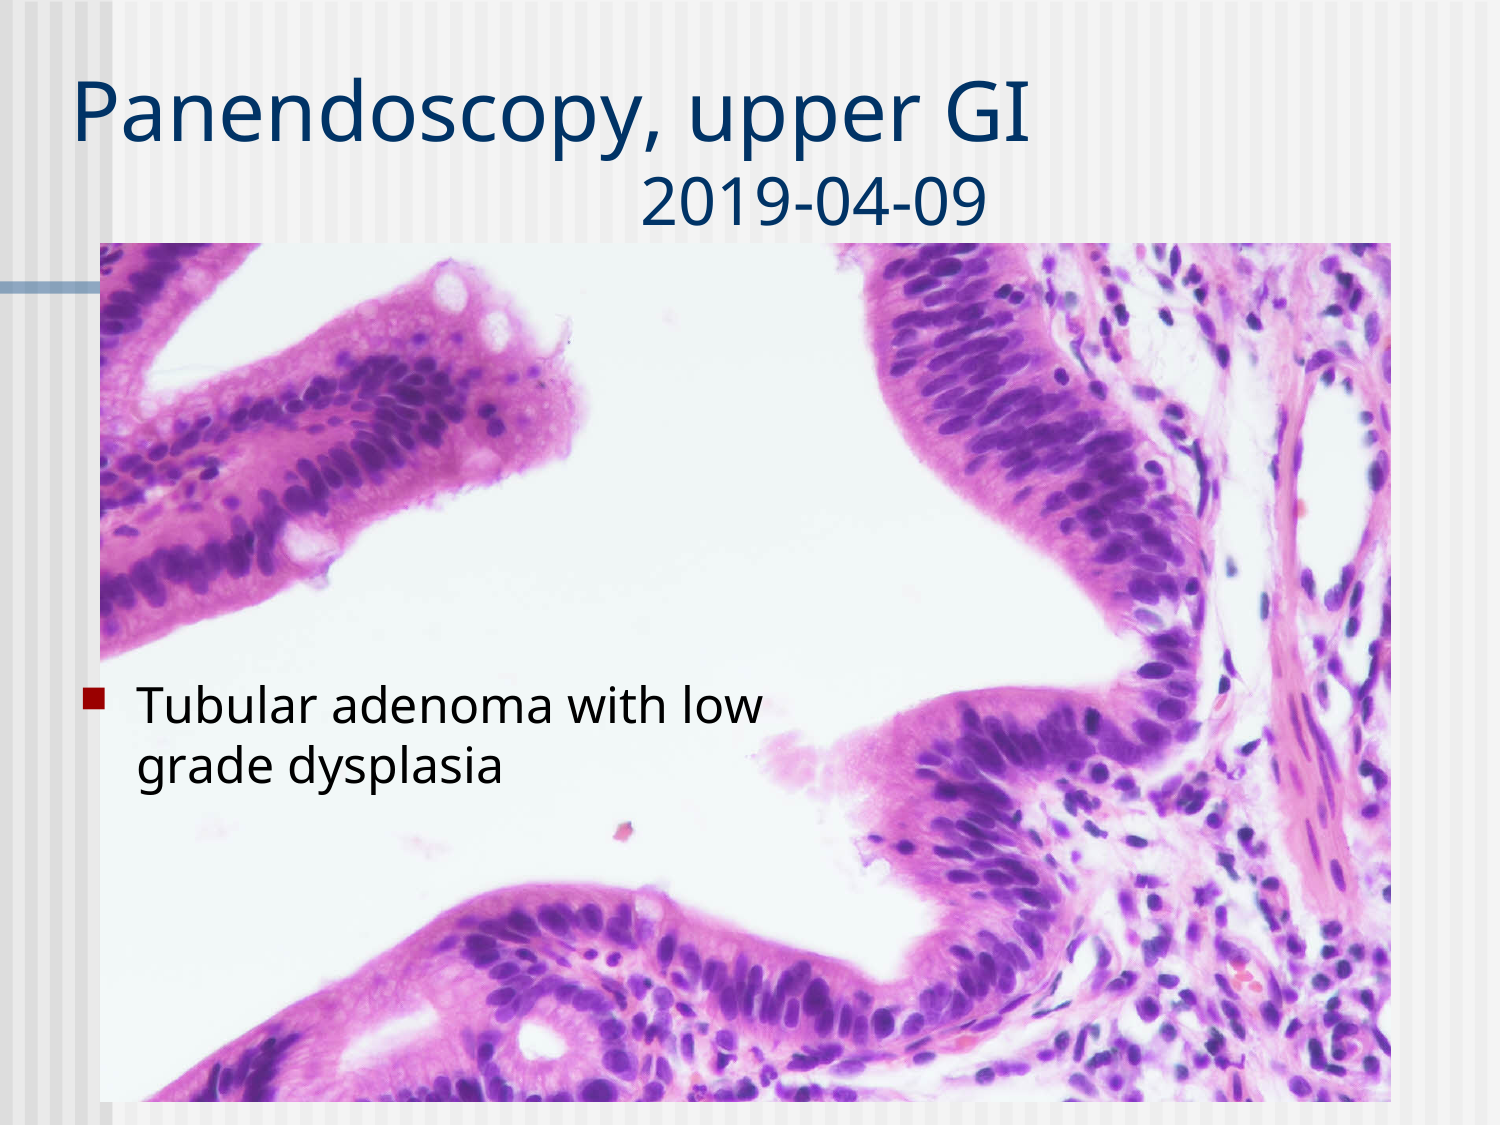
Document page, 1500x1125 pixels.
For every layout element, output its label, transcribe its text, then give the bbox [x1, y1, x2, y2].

list Tubular adenoma with low grade dysplasia [64, 666, 928, 1125]
picture [100, 247, 1391, 1102]
title Panendoscopy, upper GI 2019-04-09 [55, 49, 1395, 247]
